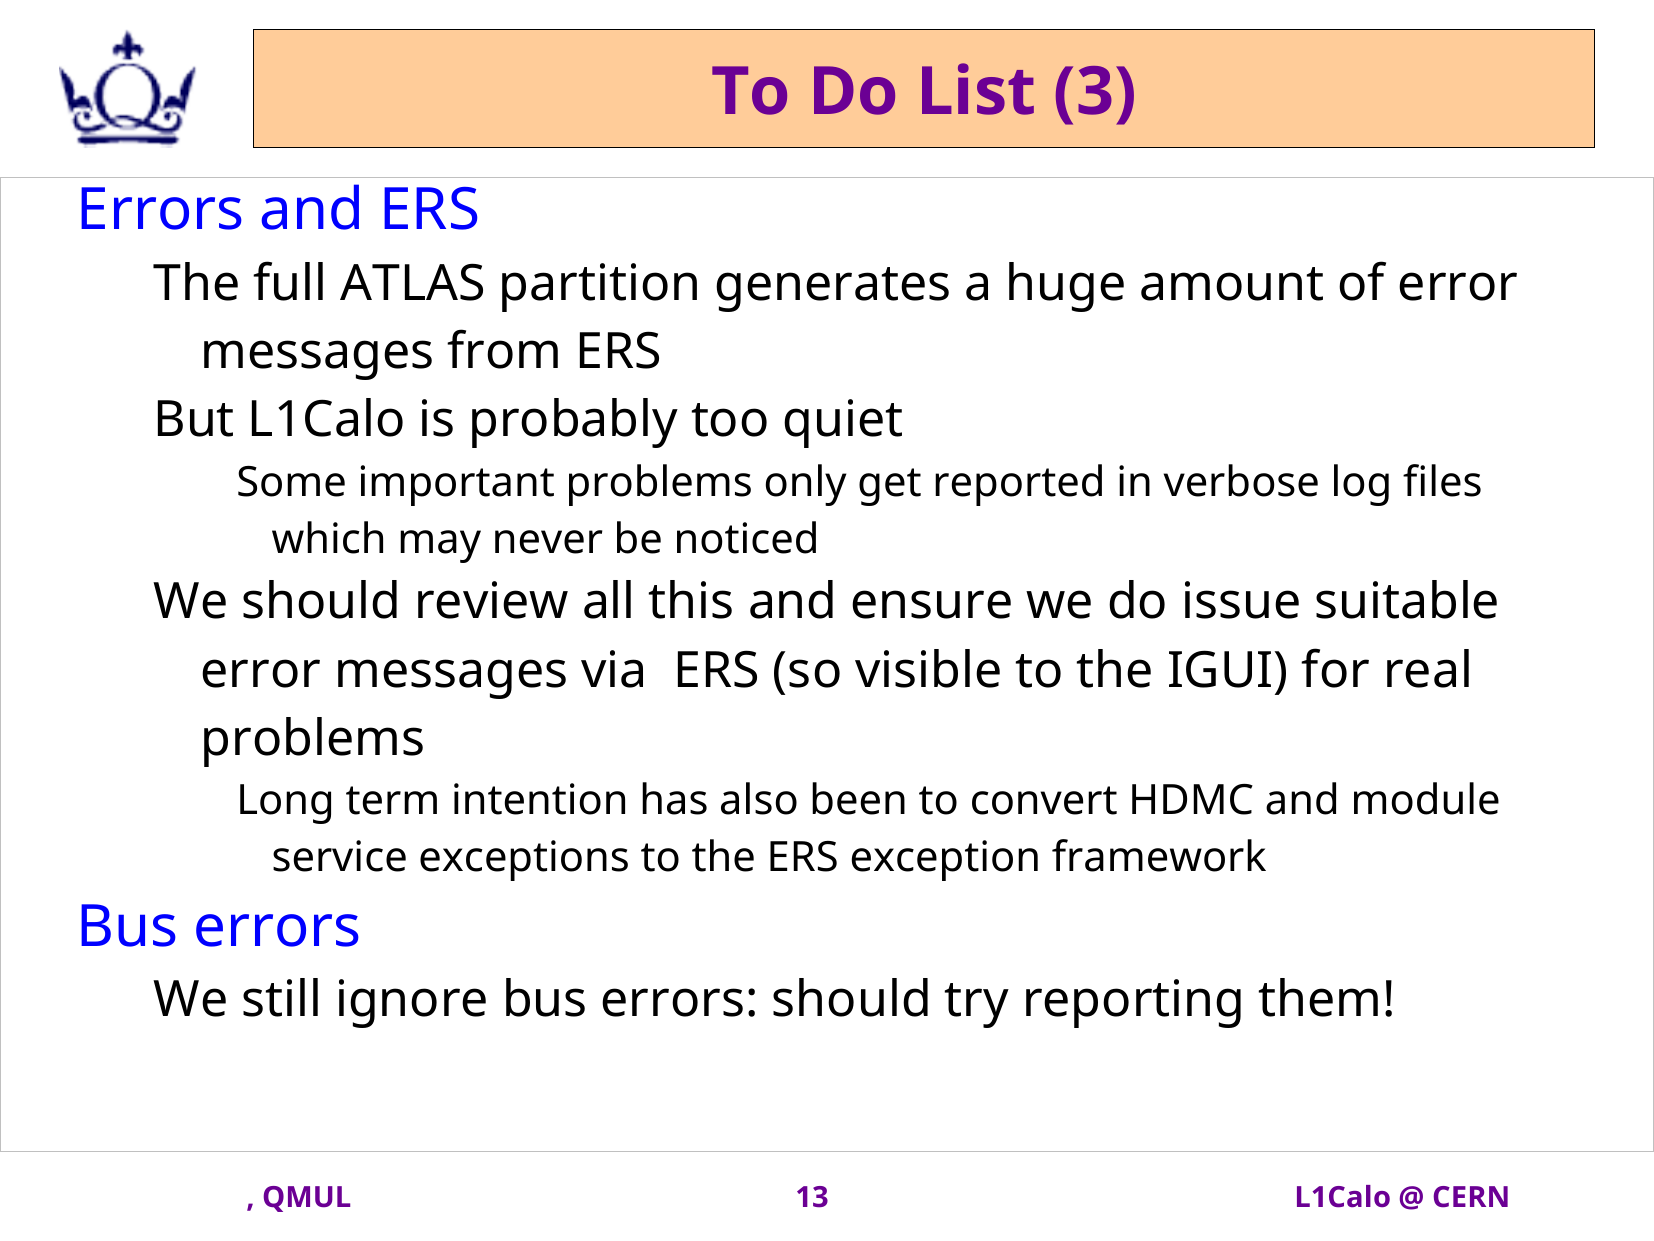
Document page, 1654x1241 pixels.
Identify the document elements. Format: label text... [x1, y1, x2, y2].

title To Do List (3) [253, 29, 1595, 148]
picture [59, 29, 200, 148]
list Errors and ERS The full ATLAS partition generates a huge amount of error messages from ERS But L1Calo is probably too quiet Some important problems only get reported in verbose log files which may never be noticed We should review all this and ensure we do issue suitable error messages via ERS (so visible to the IGUI) for real problems Long term intention has also been to convert HDMC and module service exceptions to the ERS exception framework Bus errors We still ignore bus errors: should try reporting them! [59, 167, 1603, 1135]
